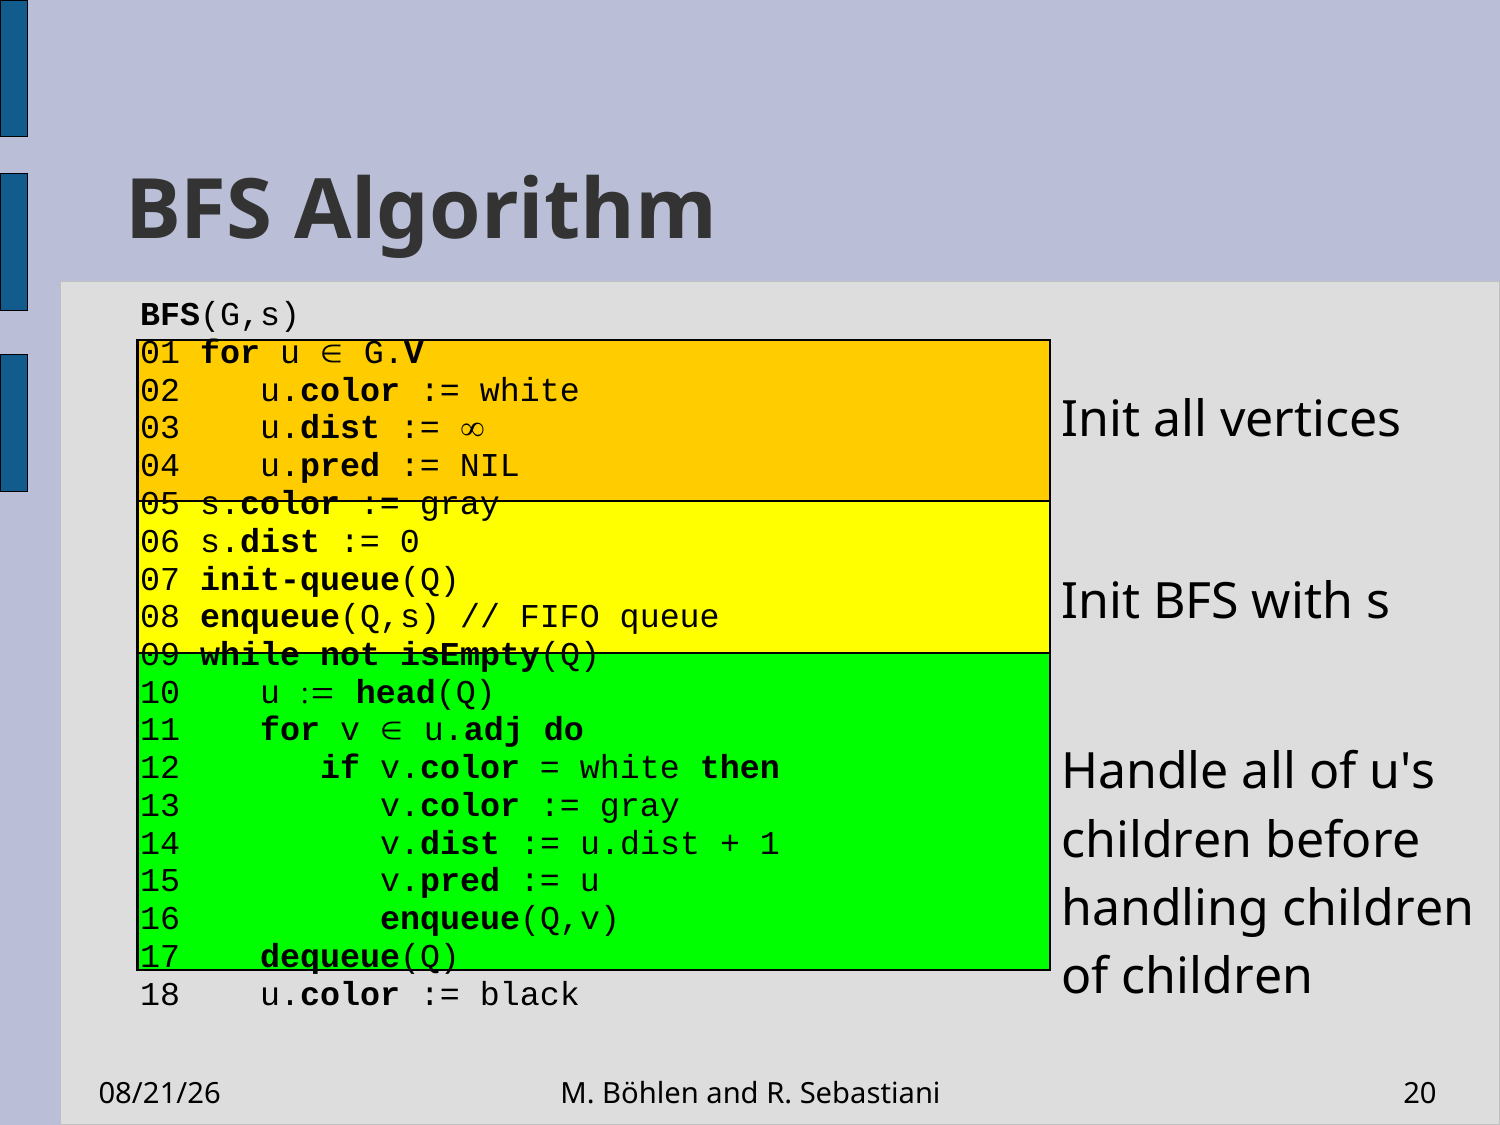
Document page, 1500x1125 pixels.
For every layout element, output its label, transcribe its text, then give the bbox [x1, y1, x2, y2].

title BFS Algorithm [110, 82, 1392, 271]
text_box BFS(G,s) 01 for u  G.V 02 u.color := white 03 u.dist :=  04 u.pred := NIL 05 s.color := gray 06 s.dist := 0 07 init-queue(Q) 08 enqueue(Q,s) // FIFO queue 09 while not isEmpty(Q) 10 u  head(Q) 11 for v  u.adj do 12 if v.color = white then 13 v.color := gray 14 v.dist := u.dist + 1 15 v.pred := u 16 enqueue(Q,v) 17 dequeue(Q) 18 u.color := black [125, 290, 1300, 1116]
text_box Init all vertices Init BFS with s Handle all of u's children before handling children of children [1046, 375, 1476, 945]
